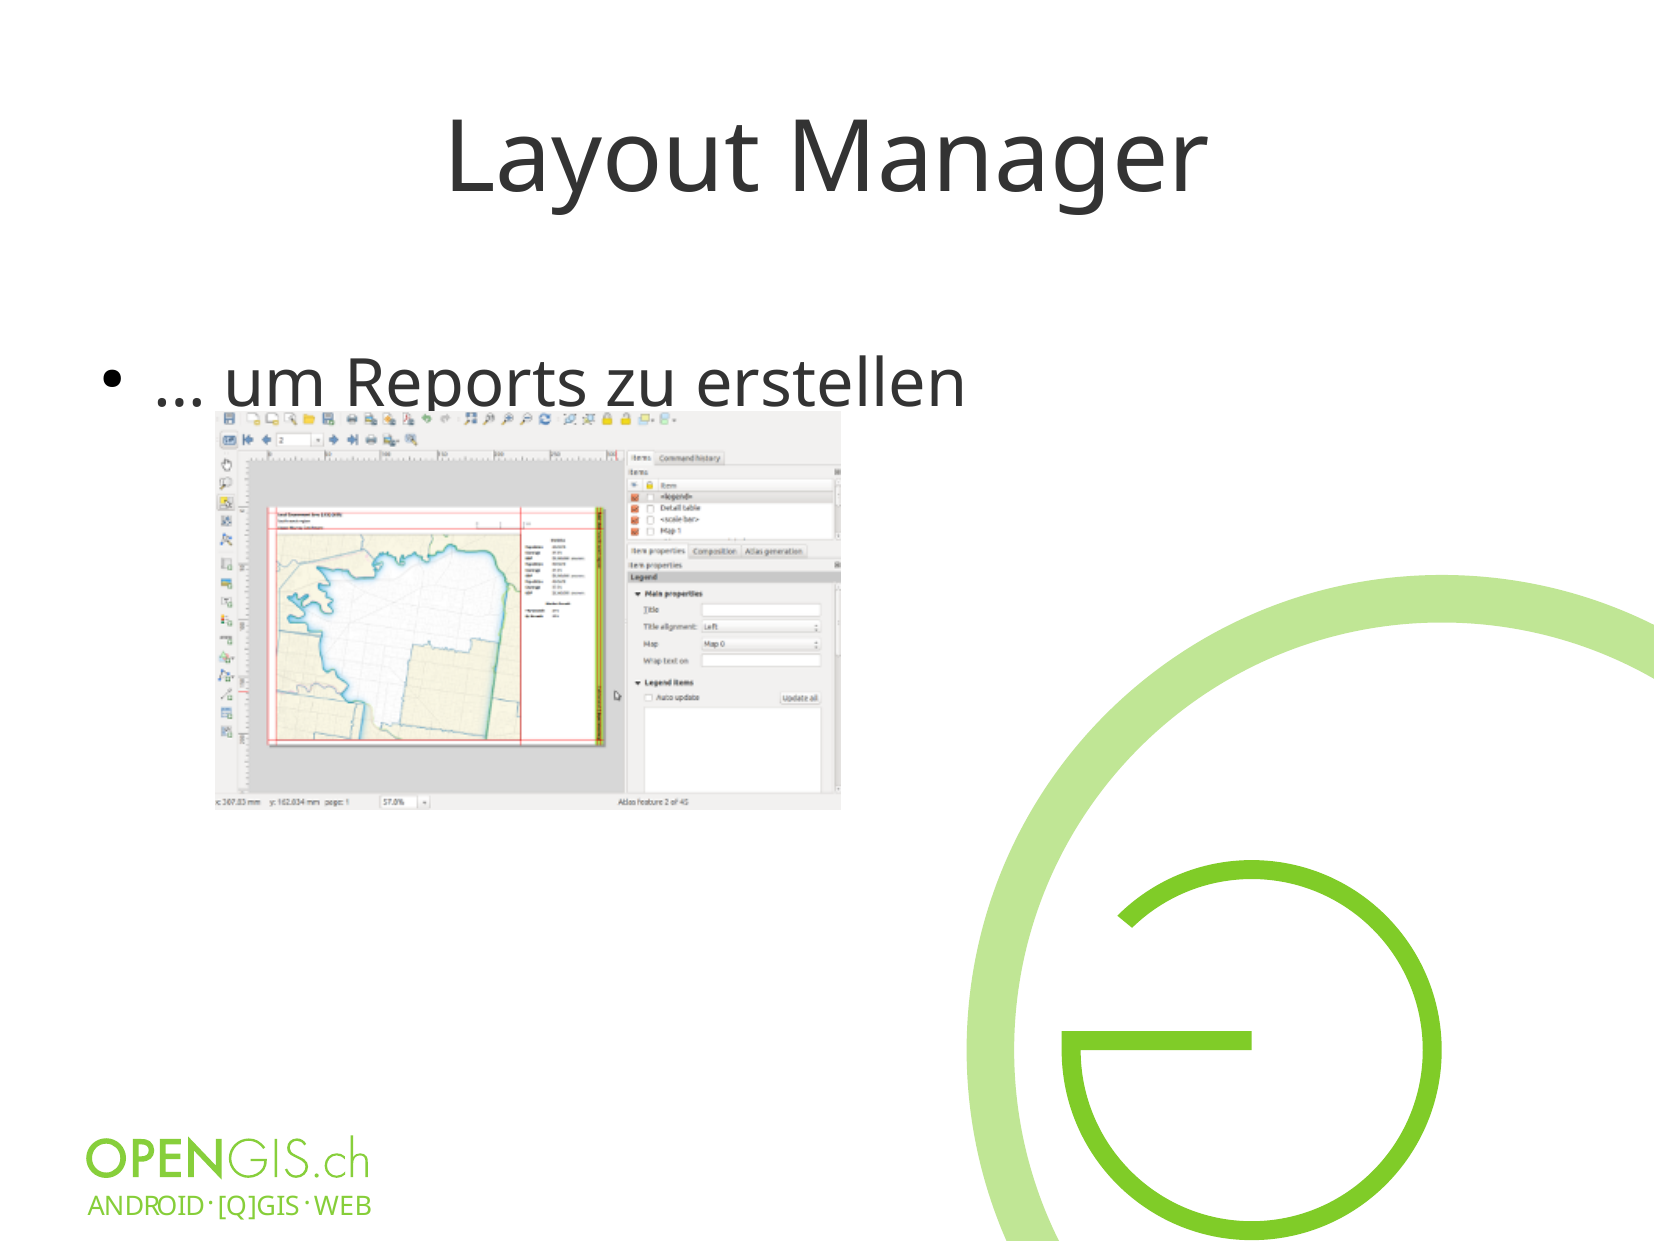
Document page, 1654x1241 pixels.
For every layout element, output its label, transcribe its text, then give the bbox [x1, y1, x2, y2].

picture [215, 411, 841, 811]
title Layout Manager [82, 49, 1571, 257]
list … um Reports zu erstellen [82, 290, 1571, 1010]
